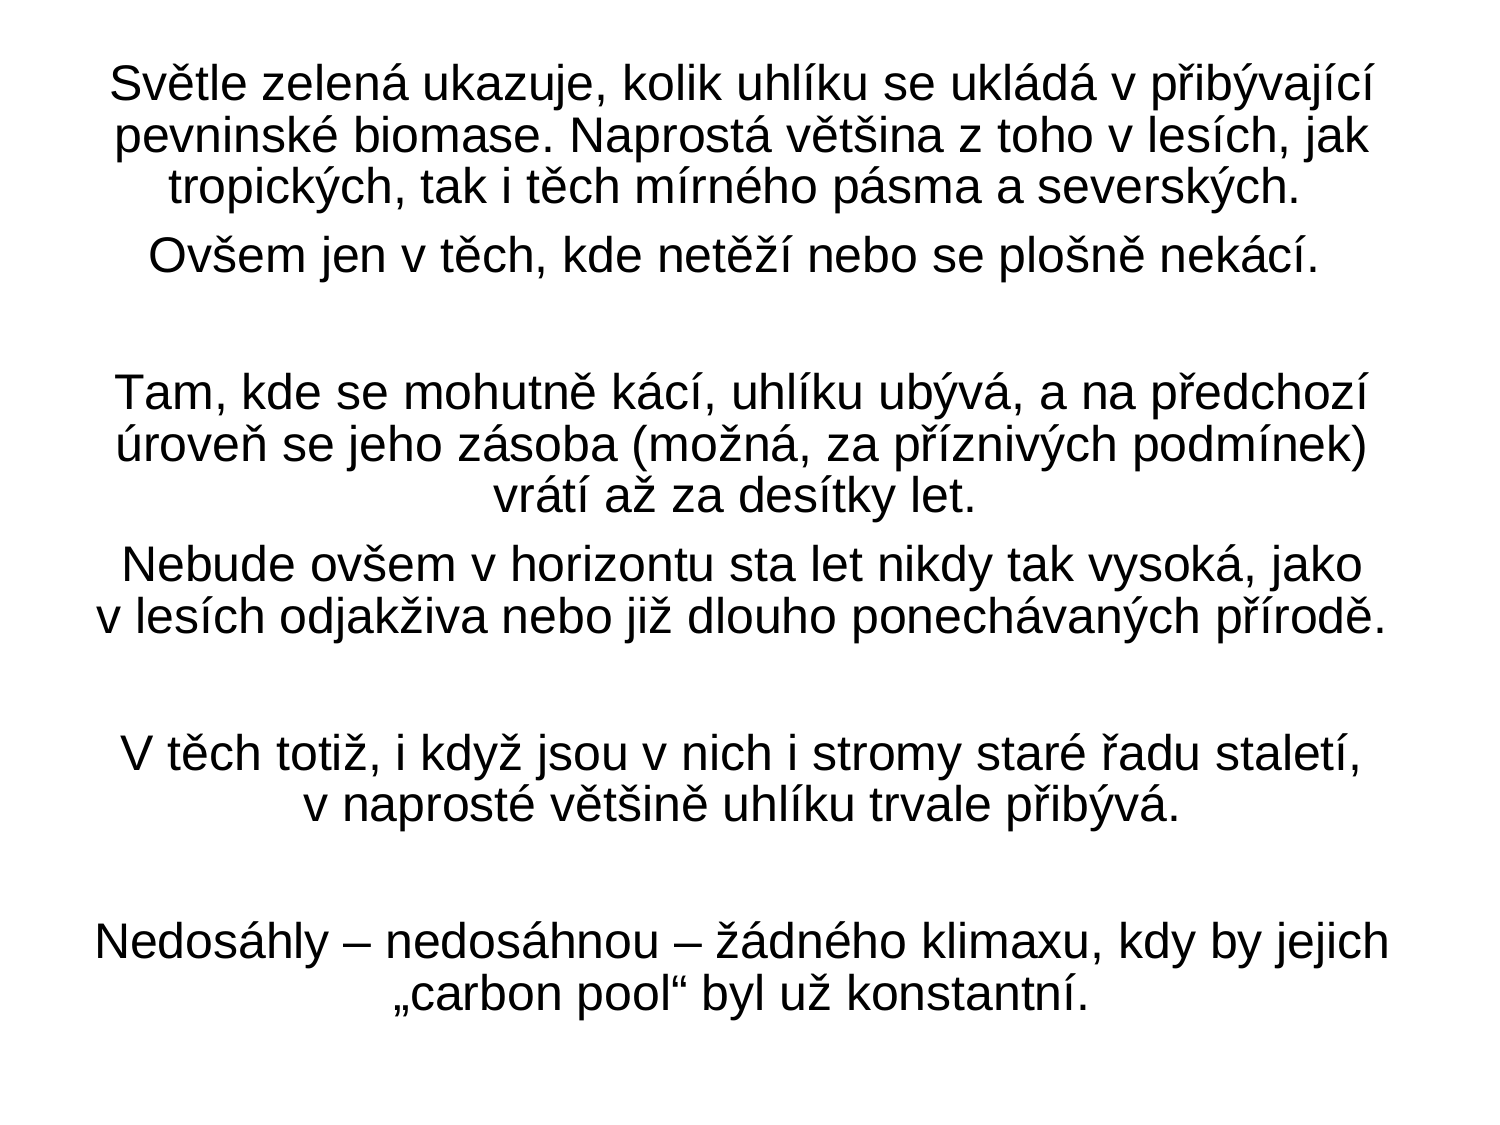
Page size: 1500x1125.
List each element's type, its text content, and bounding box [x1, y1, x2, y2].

title [75, 21, 1425, 257]
list Světle zelená ukazuje, kolik uhlíku se ukládá v přibývající pevninské biomase. Naprostá většina z toho v lesích, jak tropických, tak i těch mírného pásma a severských. Ovšem jen v těch, kde netěží nebo se plošně nekácí. Tam, kde se mohutně kácí, uhlíku ubývá, a na předchozí úroveň se jeho zásoba (možná, za příznivých podmínek) vrátí až za desítky let. Nebude ovšem v horizontu sta let nikdy tak vysoká, jako v lesích odjakživa nebo již dlouho ponechávaných přírodě. V těch totiž, i když jsou v nich i stromy staré řadu staletí, v naprosté většině uhlíku trvale přibývá. Nedosáhly – nedosáhnou – žádného klimaxu, kdy by jejich „carbon pool“ byl už konstantní. [67, 59, 1418, 1077]
